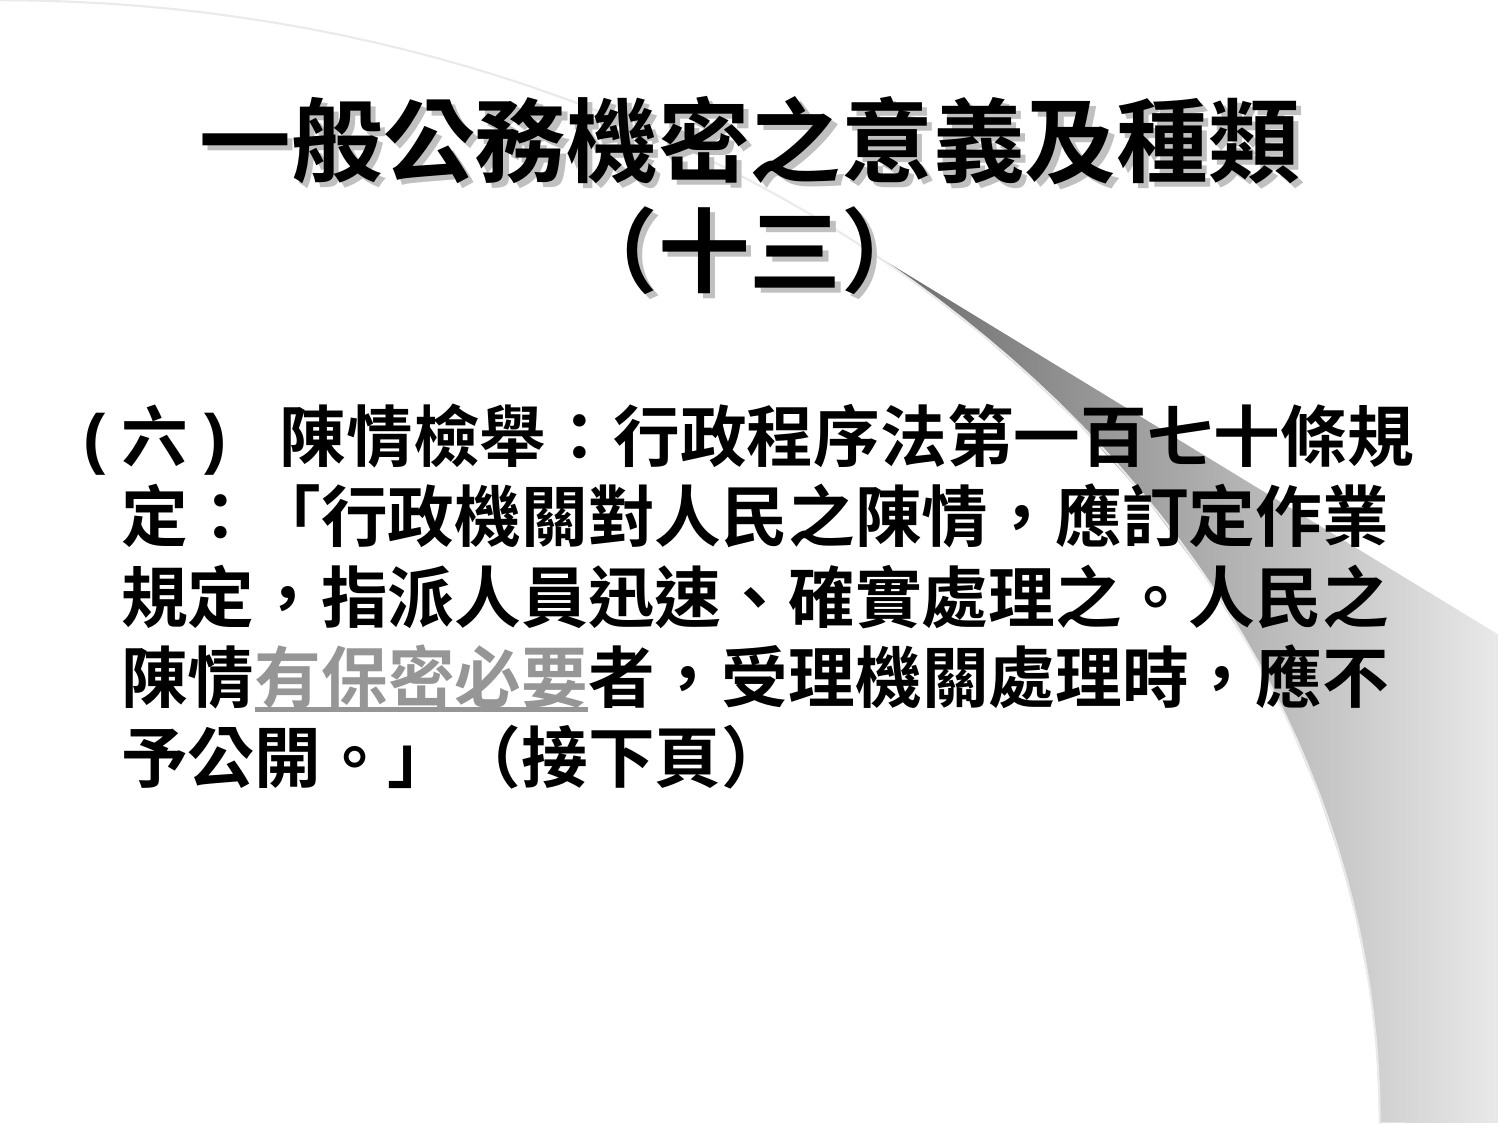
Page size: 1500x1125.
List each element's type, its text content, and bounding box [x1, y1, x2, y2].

list (六) 陳情檢舉：行政程序法第一百七十條規定：「行政機關對人民之陳情，應訂定作業規定，指派人員迅速、確實處理之。人民之陳情有保密必要者，受理機關處理時，應不予公開。」（接下頁） [50, 387, 1450, 1075]
title 一般公務機密之意義及種類（十三） [112, 62, 1388, 325]
